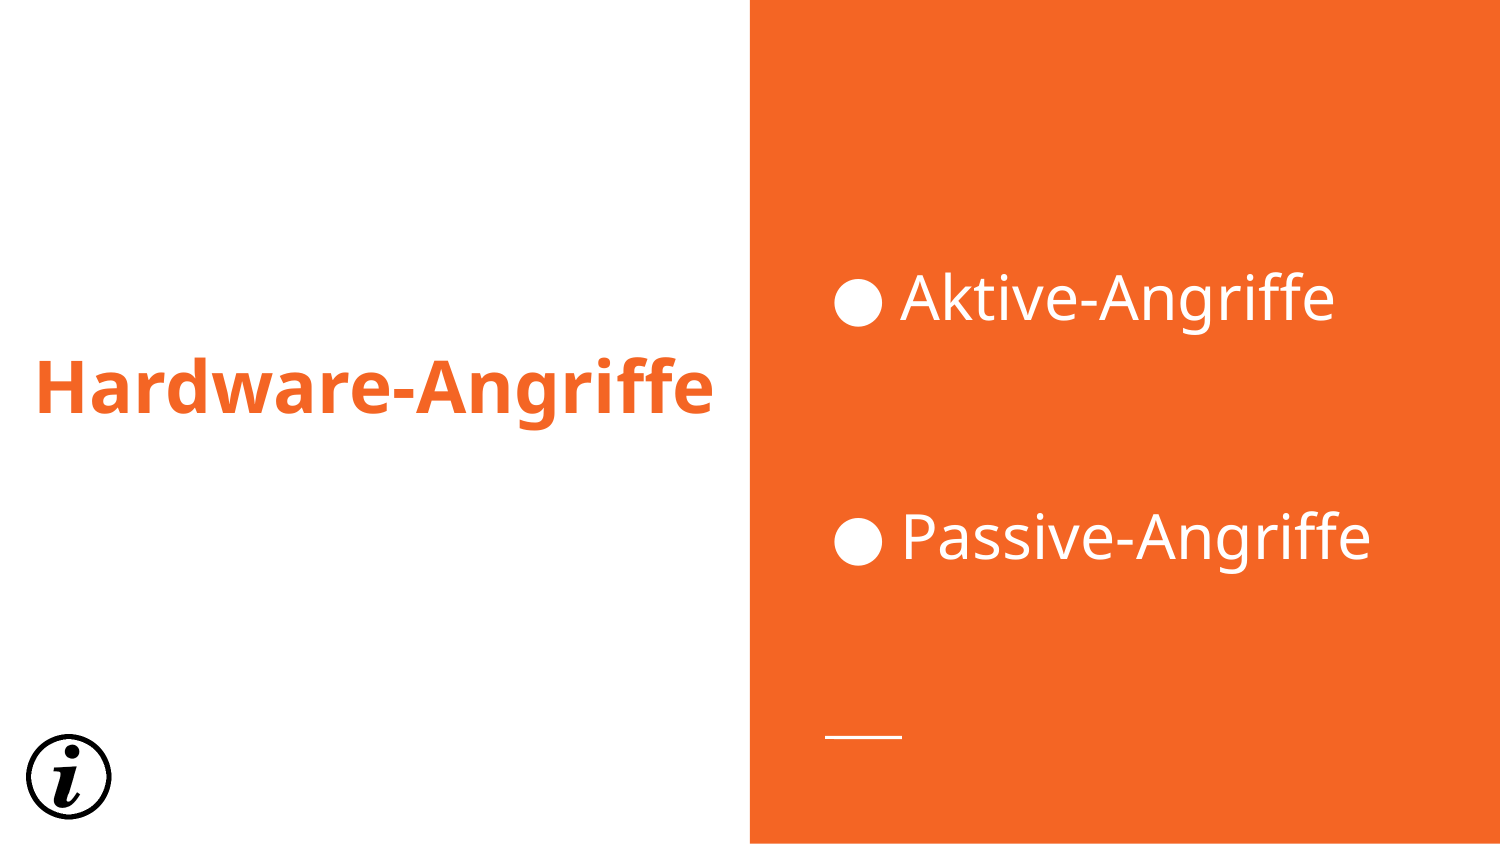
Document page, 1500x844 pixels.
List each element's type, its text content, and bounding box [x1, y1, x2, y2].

picture [18, 726, 119, 827]
list Aktive-Angriffe Passive-Angriffe [810, 121, 1440, 618]
title Hardware-Angriffe [0, 227, 750, 444]
